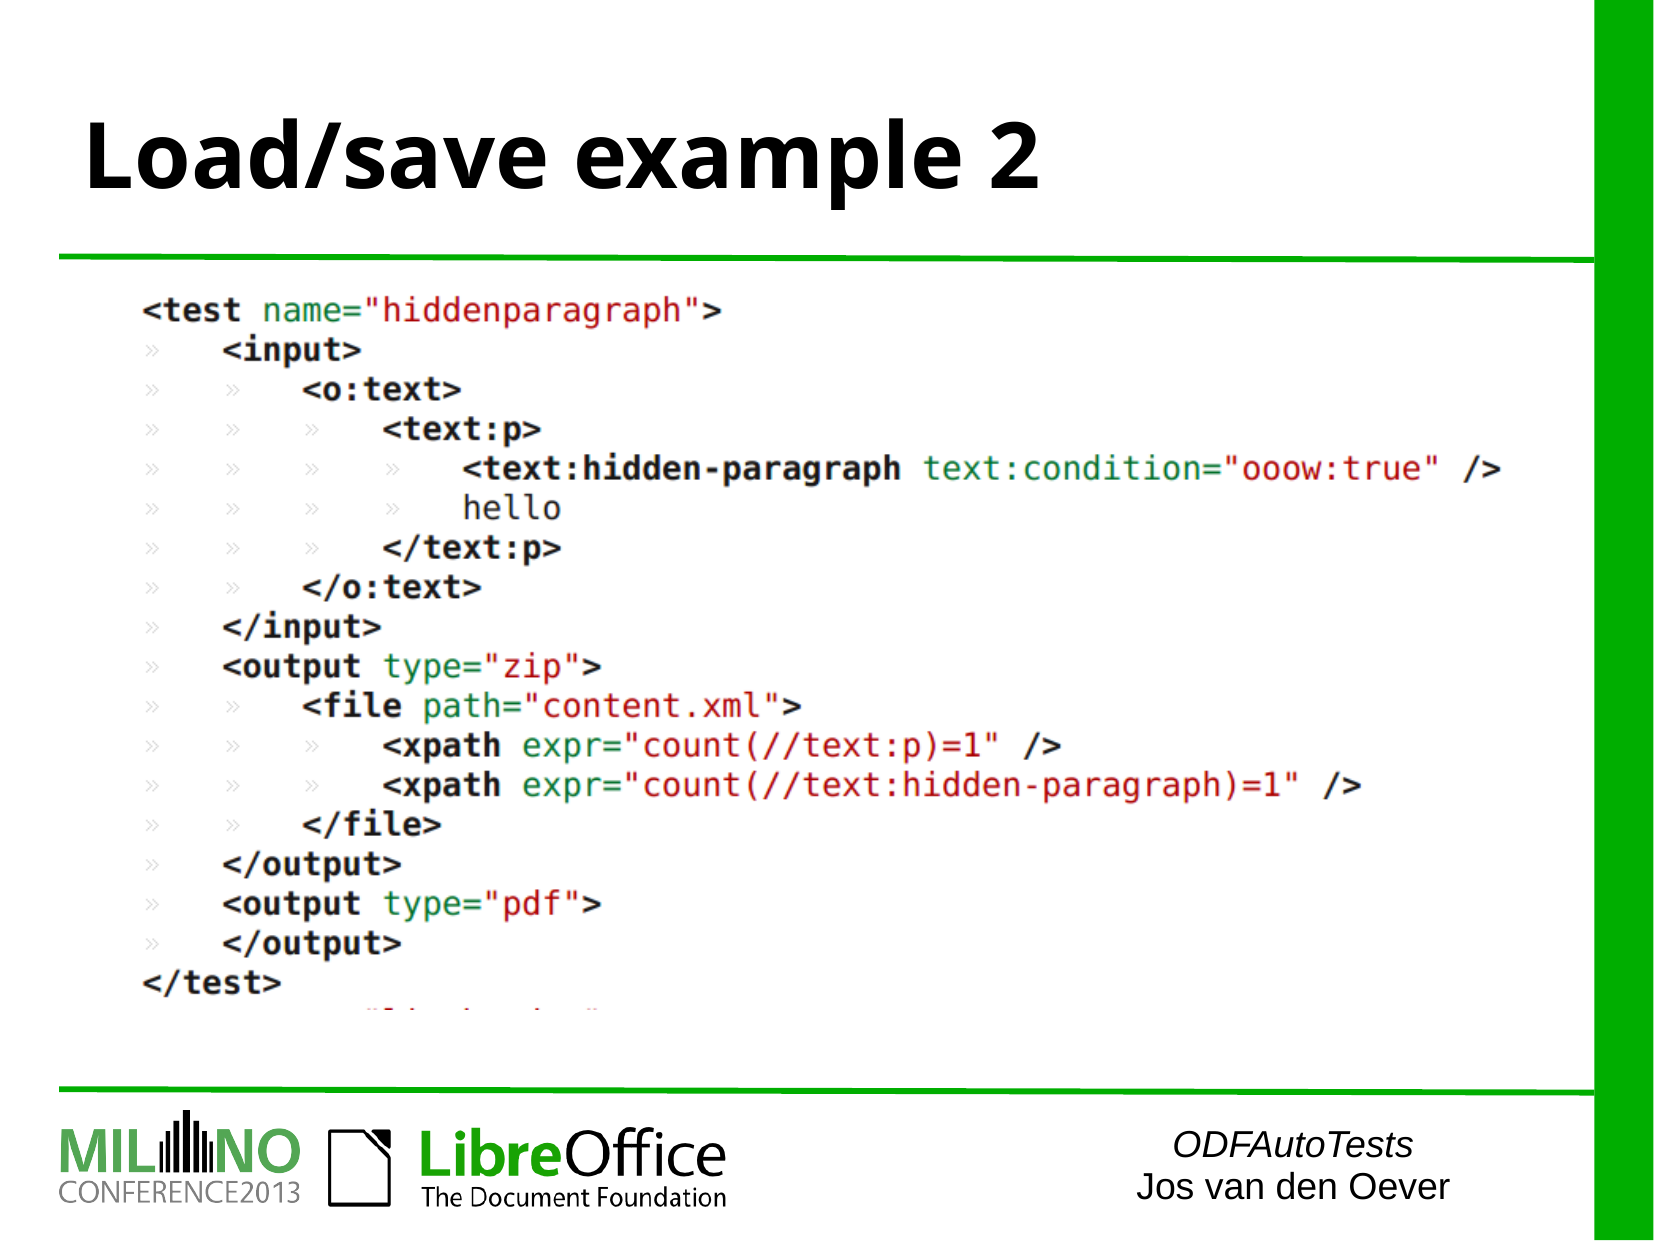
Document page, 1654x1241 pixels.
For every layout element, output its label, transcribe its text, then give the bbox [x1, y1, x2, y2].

title Load/save example 2 [82, 49, 1571, 257]
picture [129, 290, 1524, 1010]
picture [59, 1093, 756, 1241]
